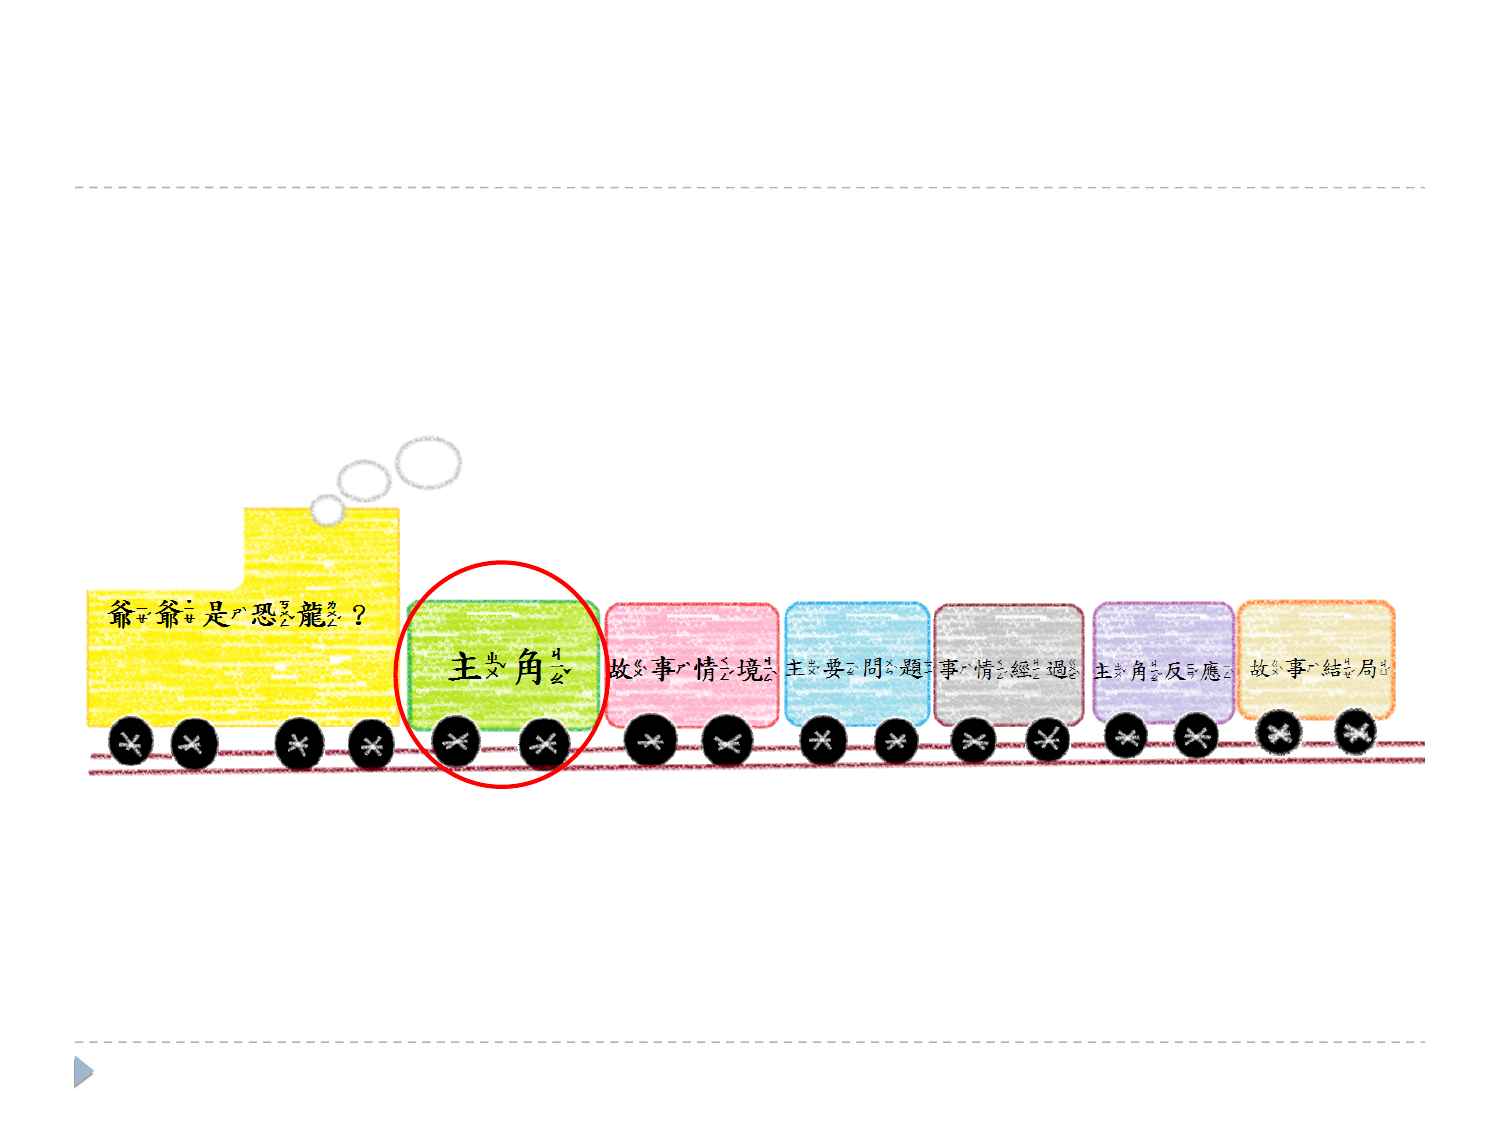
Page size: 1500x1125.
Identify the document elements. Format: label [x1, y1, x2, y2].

picture [29, 434, 1425, 787]
picture [398, 565, 606, 784]
